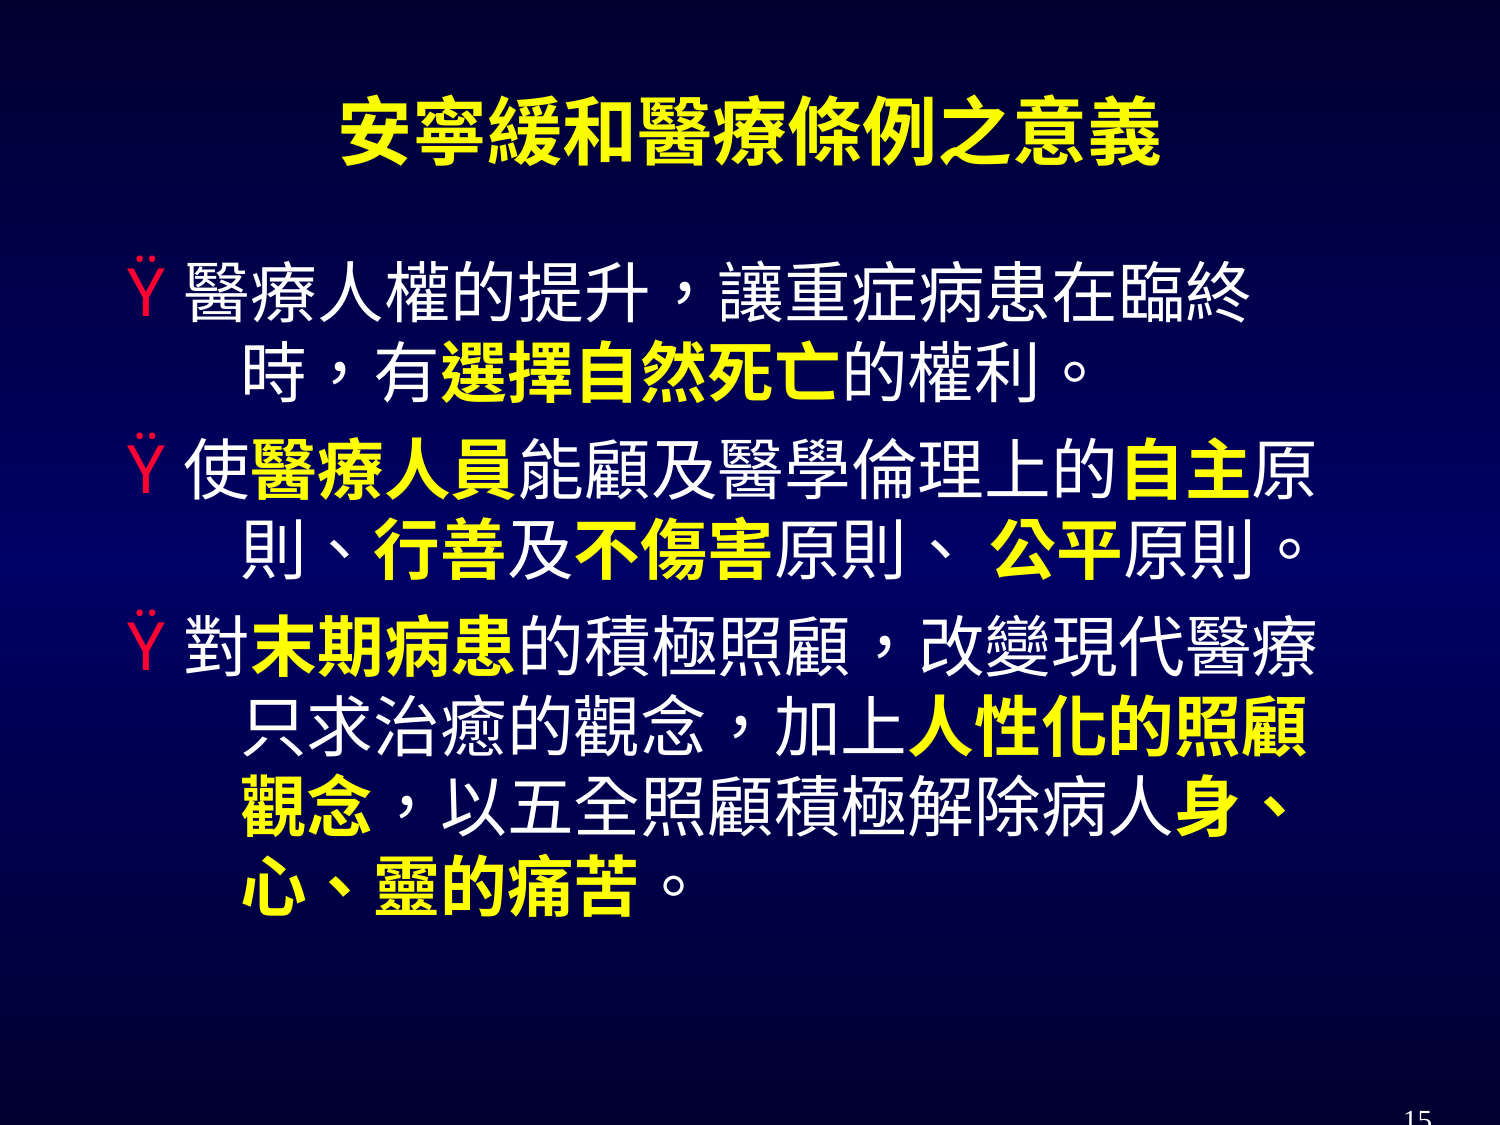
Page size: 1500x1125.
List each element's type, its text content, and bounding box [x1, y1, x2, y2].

title 安寧緩和醫療條例之意義 [112, 62, 1388, 197]
text_box [1387, 1093, 1491, 1118]
list 醫療人權的提升，讓重症病患在臨終時，有選擇自然死亡的權利。 使醫療人員能顧及醫學倫理上的自主原則、行善及不傷害原則、 公平原則。 對末期病患的積極照顧，改變現代醫療只求治癒的觀念，加上人性化的照顧觀念，以五全照顧積極解除病人身、心、靈的痛苦。 [112, 243, 1388, 1044]
